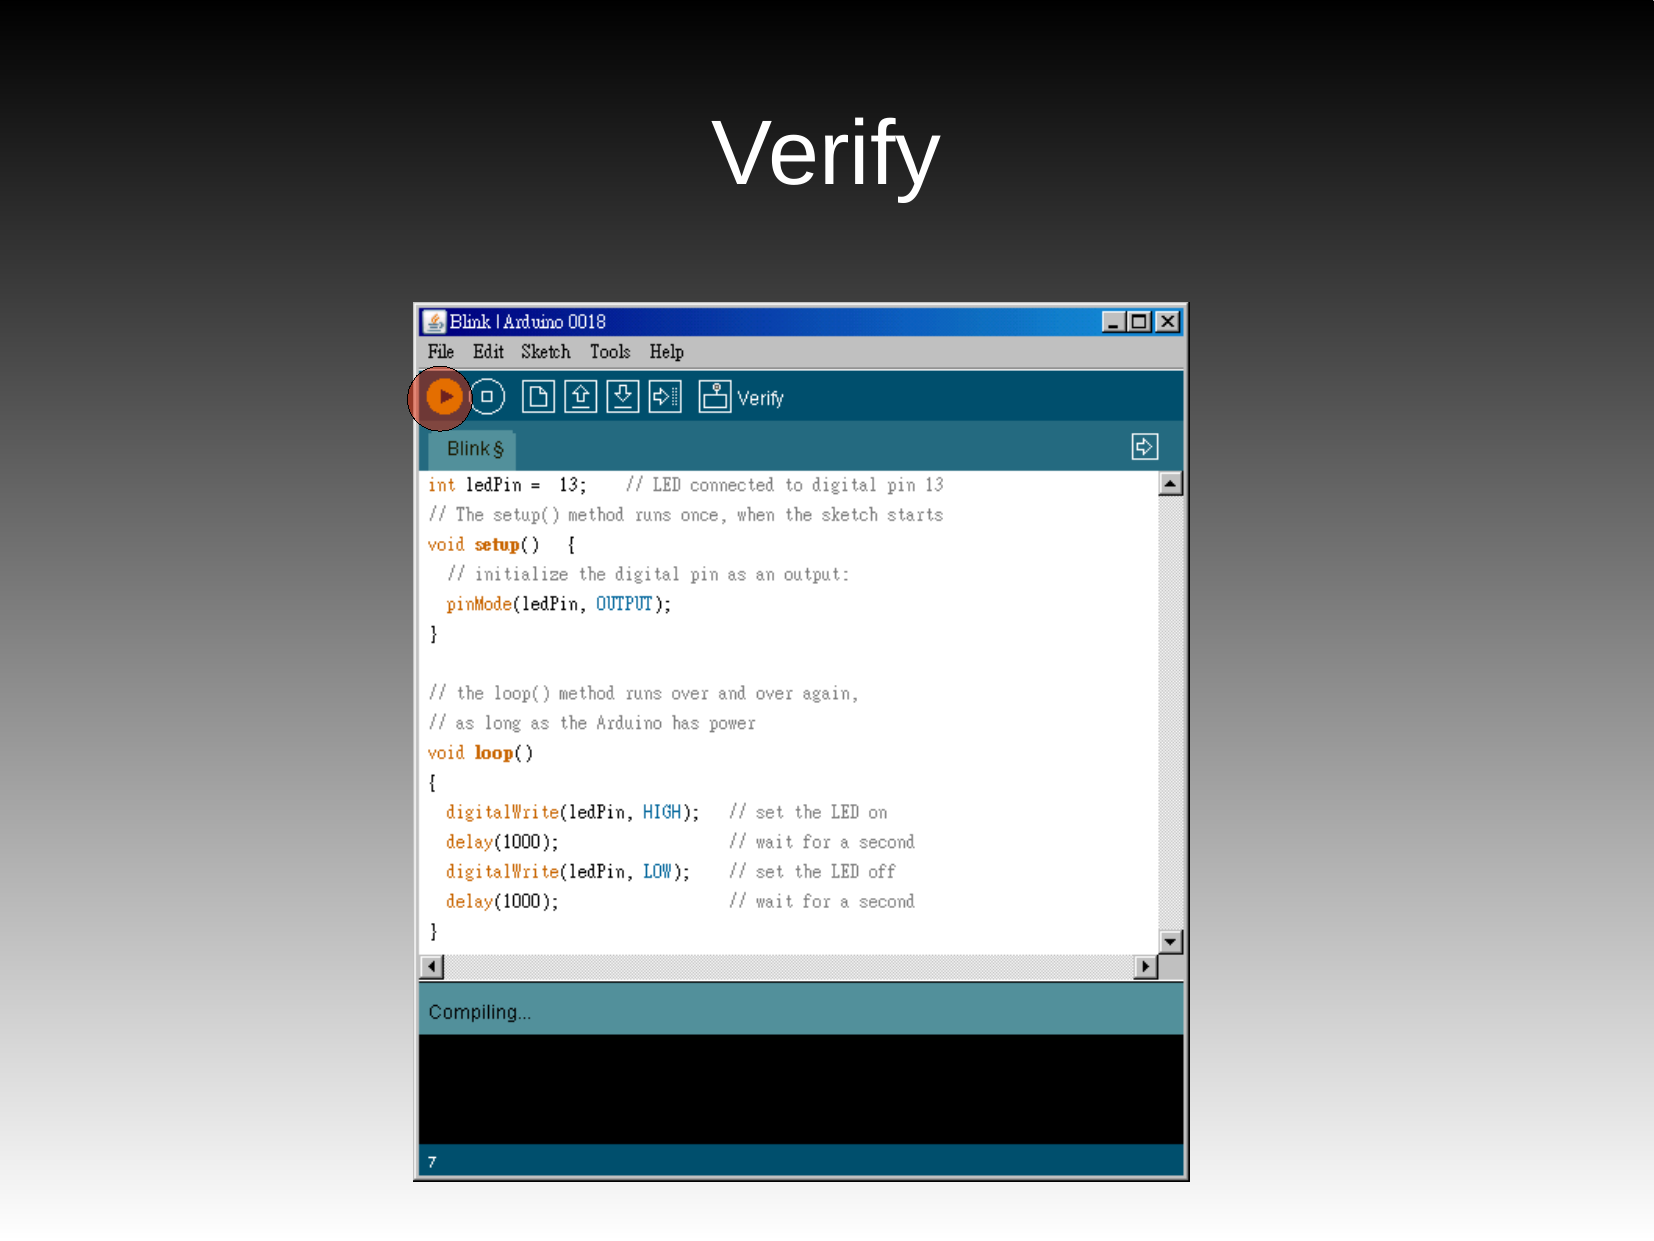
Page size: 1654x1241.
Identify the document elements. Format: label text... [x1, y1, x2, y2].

title Verify [82, 56, 1571, 250]
picture [607, 380, 639, 413]
picture [413, 302, 1190, 1182]
picture [699, 380, 731, 413]
picture [522, 380, 555, 413]
text_box [407, 366, 473, 432]
picture [482, 391, 492, 402]
picture [771, 391, 777, 404]
picture [565, 380, 597, 413]
picture [649, 380, 681, 413]
picture [751, 396, 758, 403]
